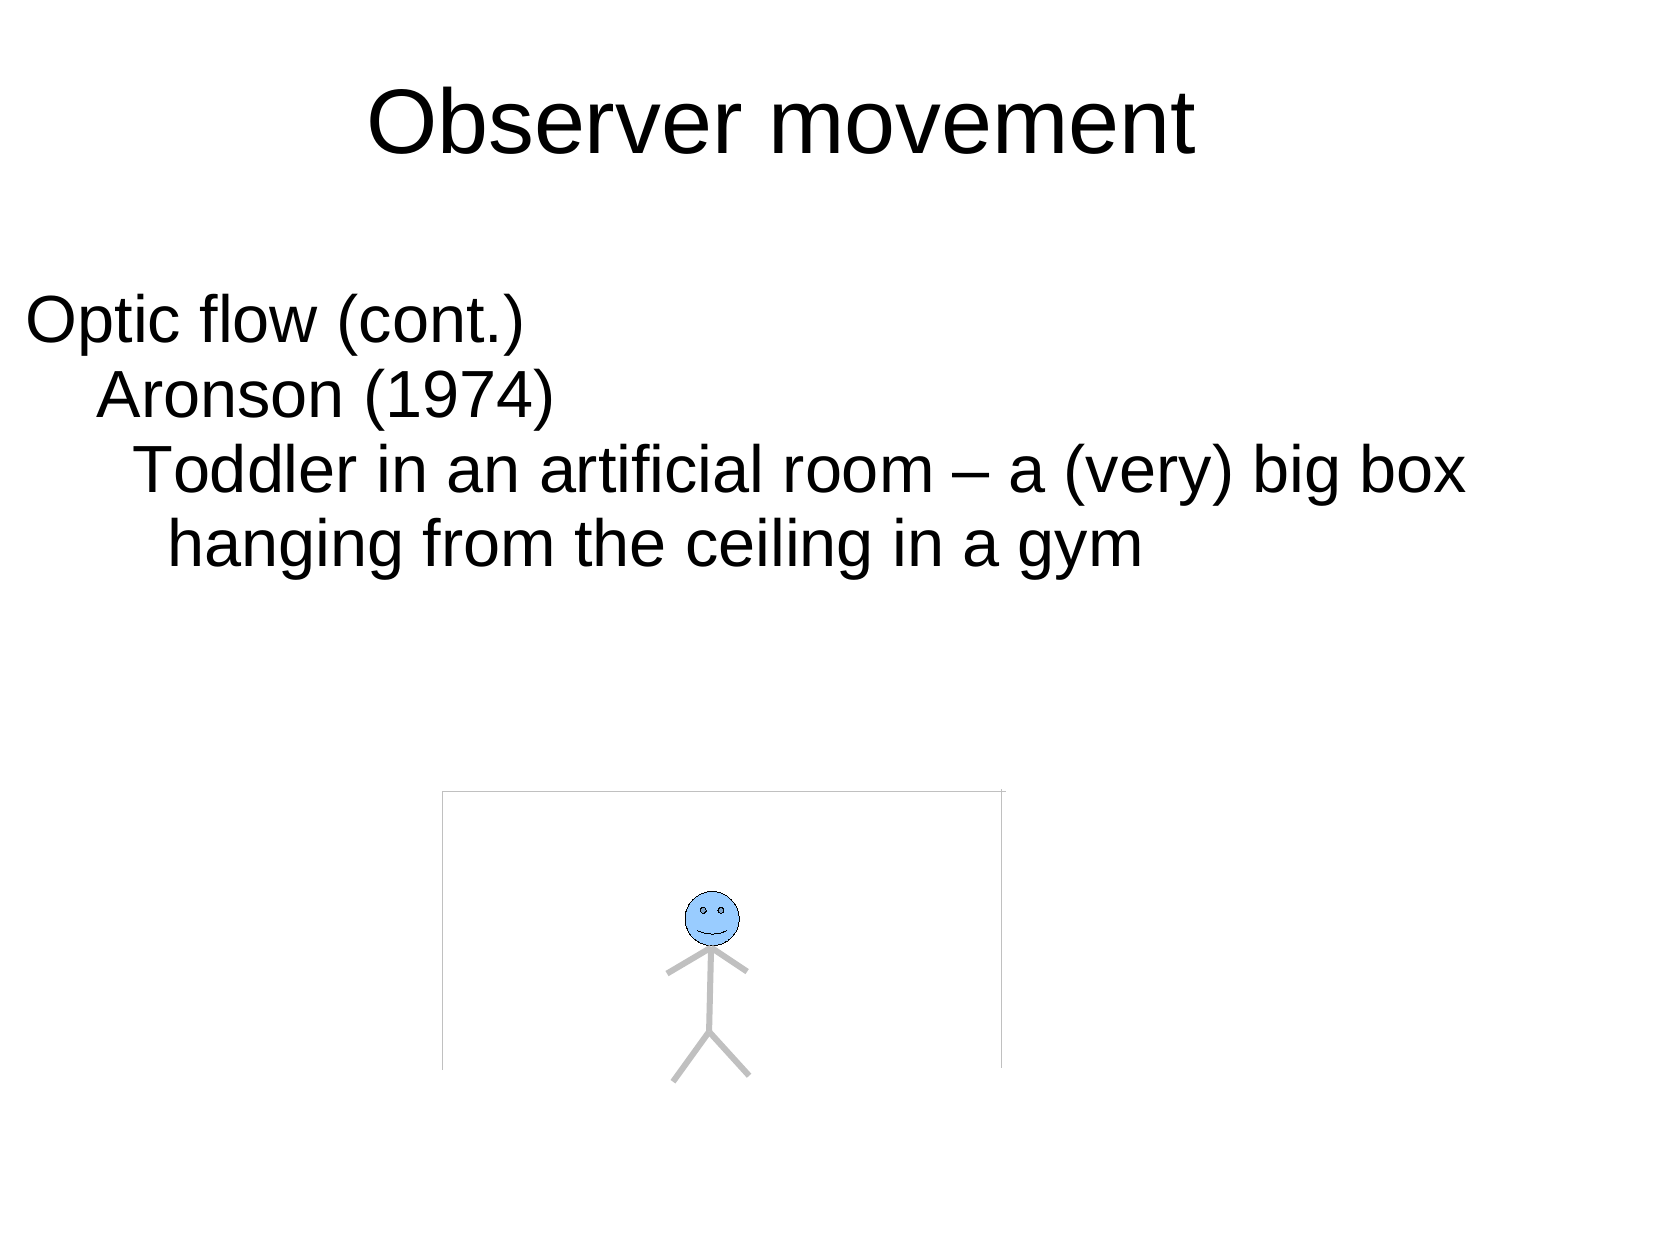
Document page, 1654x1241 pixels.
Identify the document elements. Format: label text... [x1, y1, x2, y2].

title Observer movement [37, 17, 1526, 226]
text_box Optic flow (cont.) Aronson (1974) Toddler in an artificial room – a (very) big box hanging from the ceiling in a gym [25, 176, 1515, 687]
text_box [685, 891, 740, 946]
